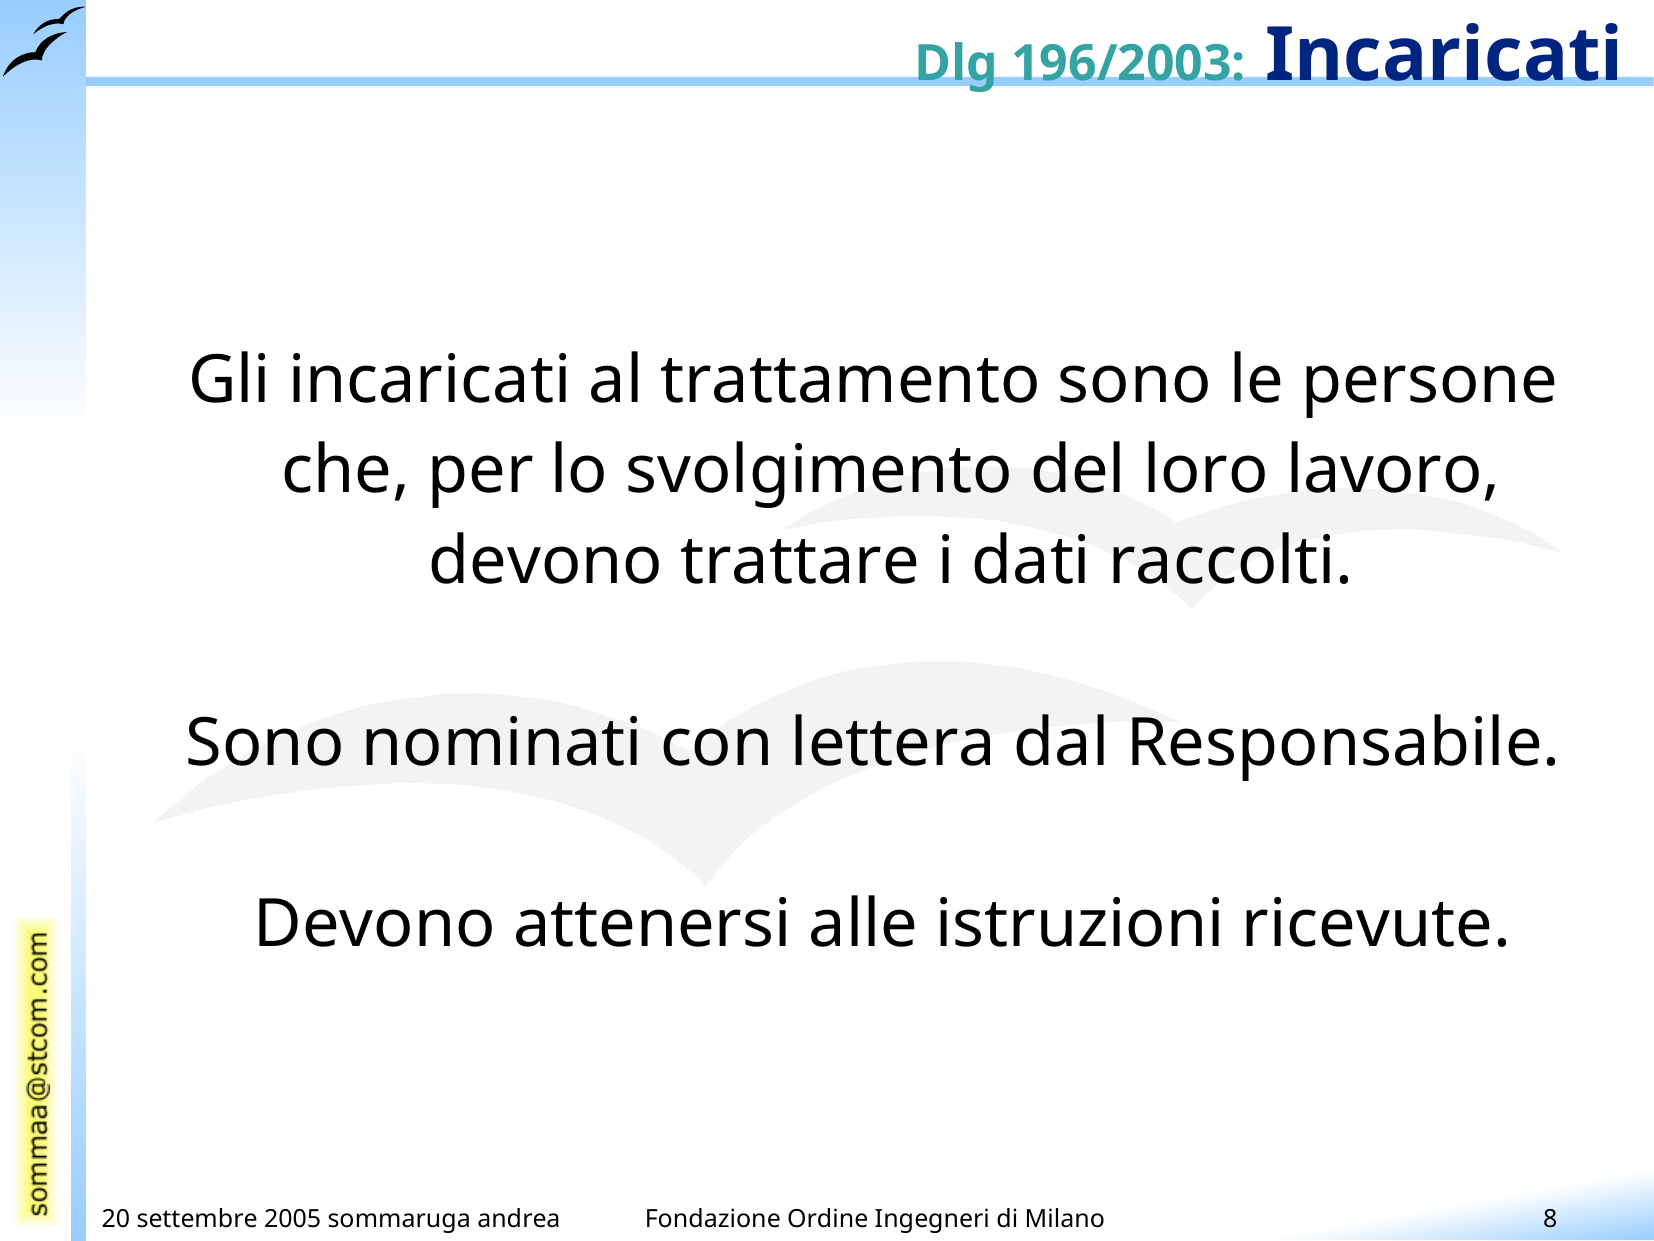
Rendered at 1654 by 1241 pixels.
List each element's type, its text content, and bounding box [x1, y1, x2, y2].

subtitle Gli incaricati al trattamento sono le persone che, per lo svolgimento del loro lavoro, devono trattare i dati raccolti. Sono nominati con lettera dal Responsabile. Devono attenersi alle istruzioni ricevute. [85, 134, 1628, 1163]
picture [12, 915, 60, 1228]
title Dlg 196/2003: Incaricati [85, 0, 1654, 104]
